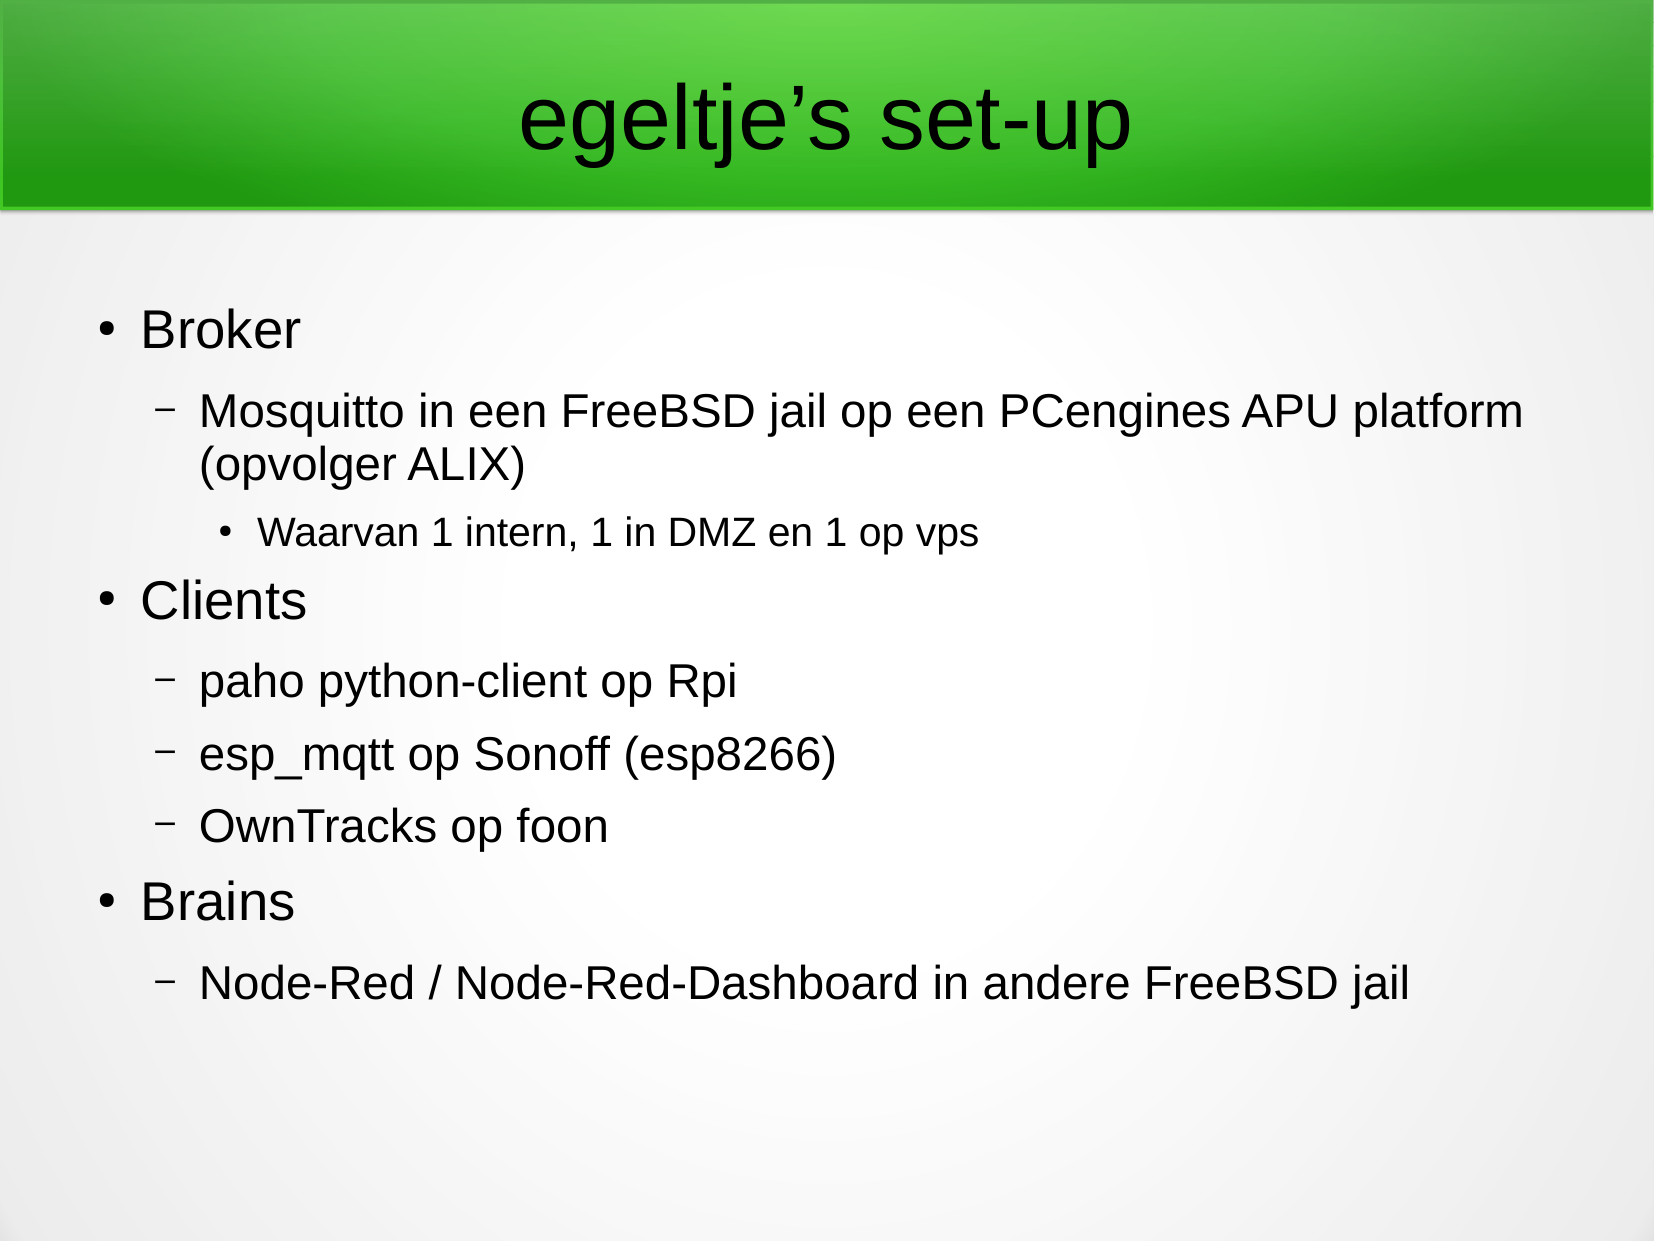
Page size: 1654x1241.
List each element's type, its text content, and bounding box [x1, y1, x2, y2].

title egeltje’s set-up [82, 47, 1571, 189]
list Broker Mosquitto in een FreeBSD jail op een PCengines APU platform (opvolger ALIX) Waarvan 1 intern, 1 in DMZ en 1 op vps Clients paho python-client op Rpi esp_mqtt op Sonoff (esp8266) OwnTracks op foon Brains Node-Red / Node-Red-Dashboard in andere FreeBSD jail [82, 299, 1571, 1019]
